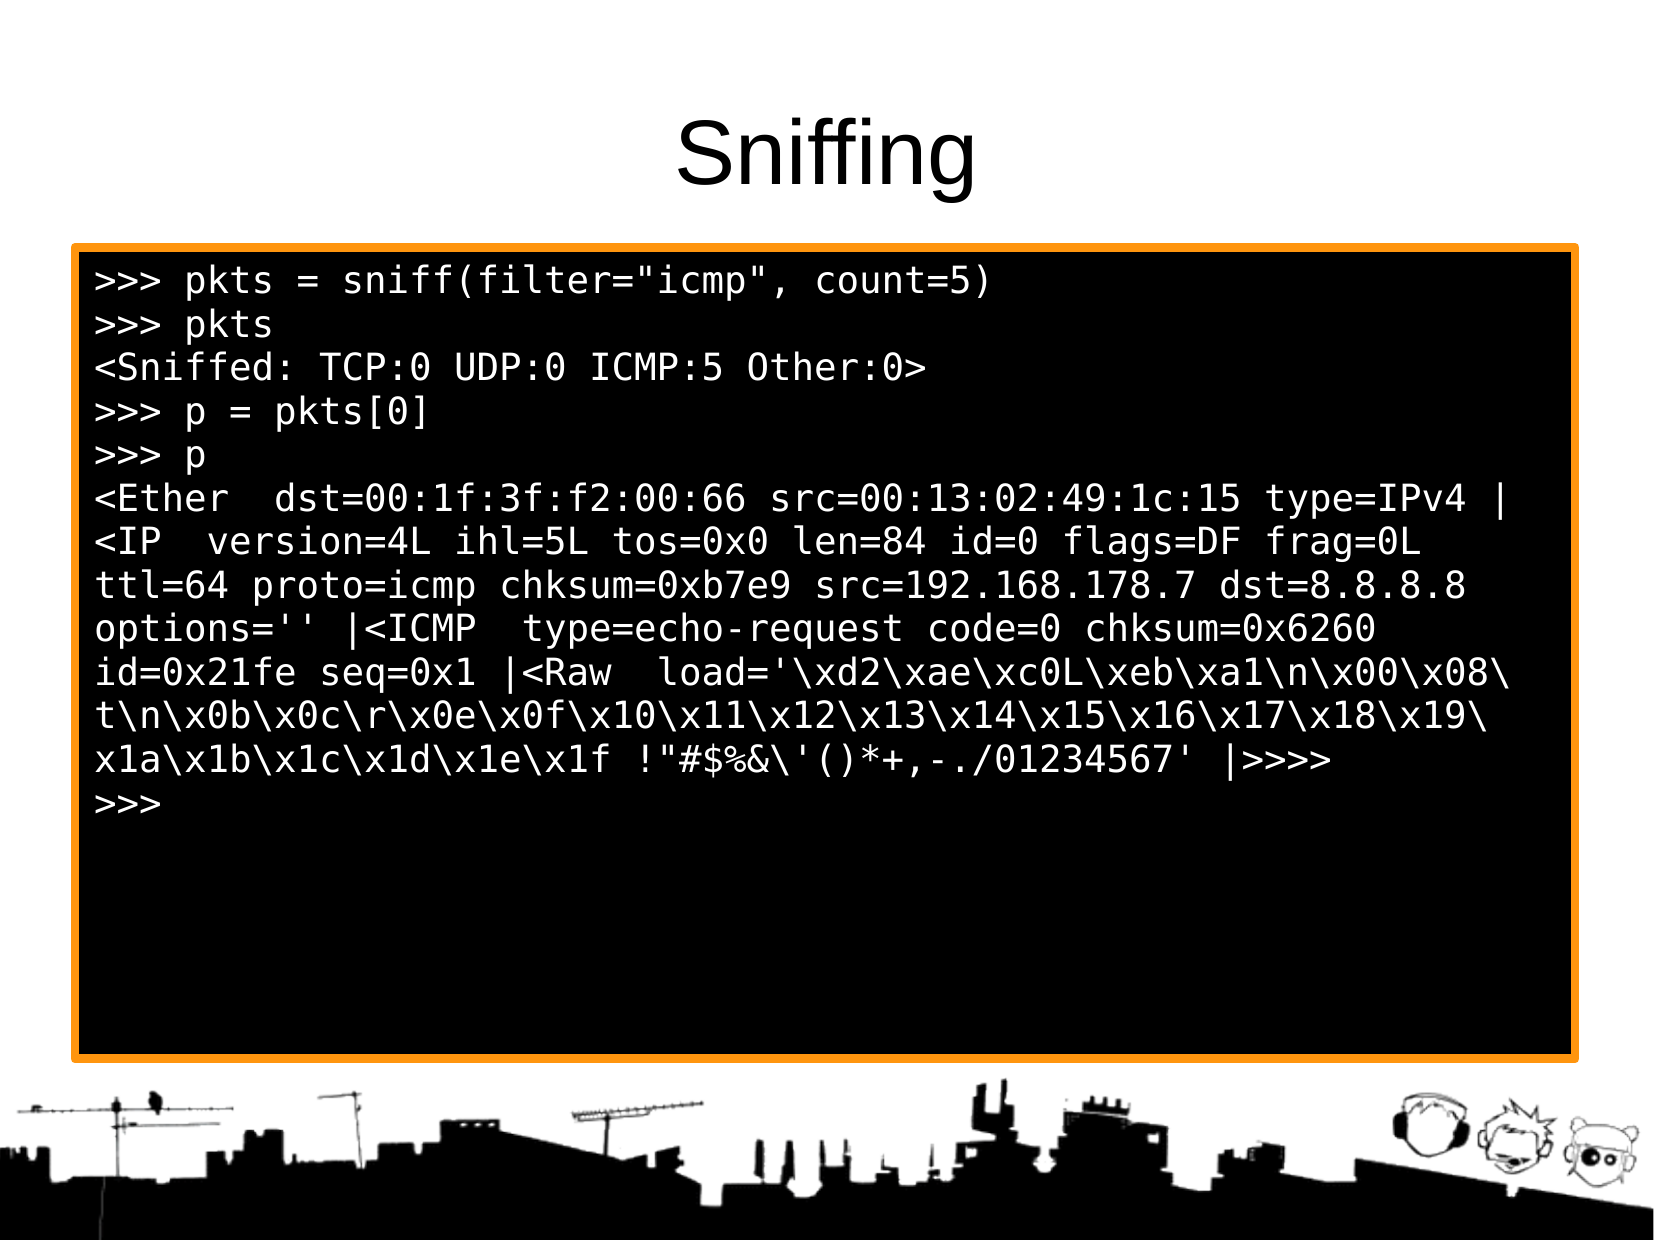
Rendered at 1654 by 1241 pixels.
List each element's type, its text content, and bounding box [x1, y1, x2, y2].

text_box >>> pkts = sniff(filter="icmp", count=5) >>> pkts <Sniffed: TCP:0 UDP:0 ICMP:5 Other:0> >>> p = pkts[0] >>> p <Ether dst=00:1f:3f:f2:00:66 src=00:13:02:49:1c:15 type=IPv4 |<IP version=4L ihl=5L tos=0x0 len=84 id=0 flags=DF frag=0L ttl=64 proto=icmp chksum=0xb7e9 src=192.168.178.7 dst=8.8.8.8 options='' |<ICMP type=echo-request code=0 chksum=0x6260 id=0x21fe seq=0x1 |<Raw load='\xd2\xae\xc0L\xeb\xa1\n\x00\x08\t\n\x0b\x0c\r\x0e\x0f\x10\x11\x12\x13\x14\x15\x16\x17\x18\x19\x1a\x1b\x1c\x1d\x1e\x1f !"#$%&\'()*+,-./01234567' |>>>> >>> [75, 247, 1576, 1059]
title Sniffing [82, 56, 1571, 243]
picture [0, 1077, 1654, 1240]
